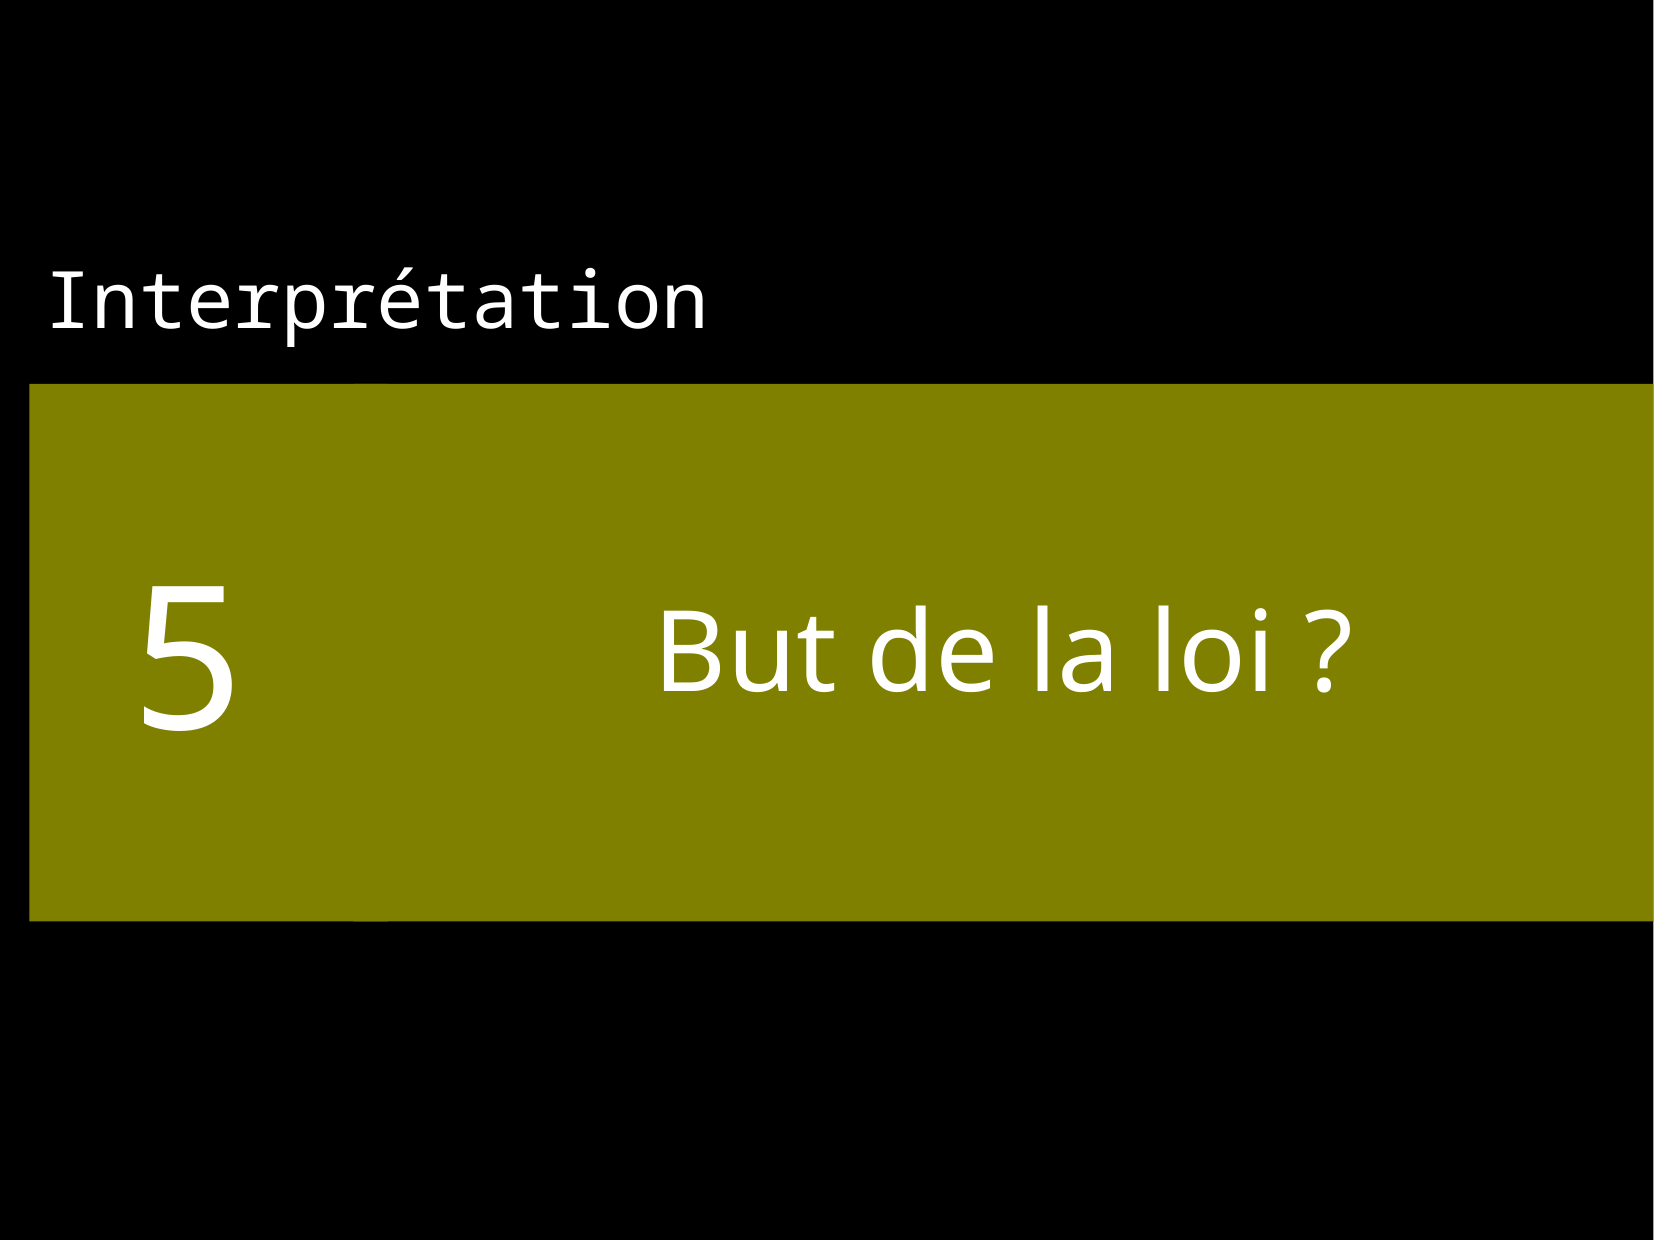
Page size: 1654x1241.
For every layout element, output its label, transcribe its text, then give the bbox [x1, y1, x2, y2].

text_box Interprétation [29, 236, 1372, 360]
text_box But de la loi ? [354, 383, 1654, 922]
text_box [29, 383, 354, 922]
text_box 5 [114, 507, 254, 796]
